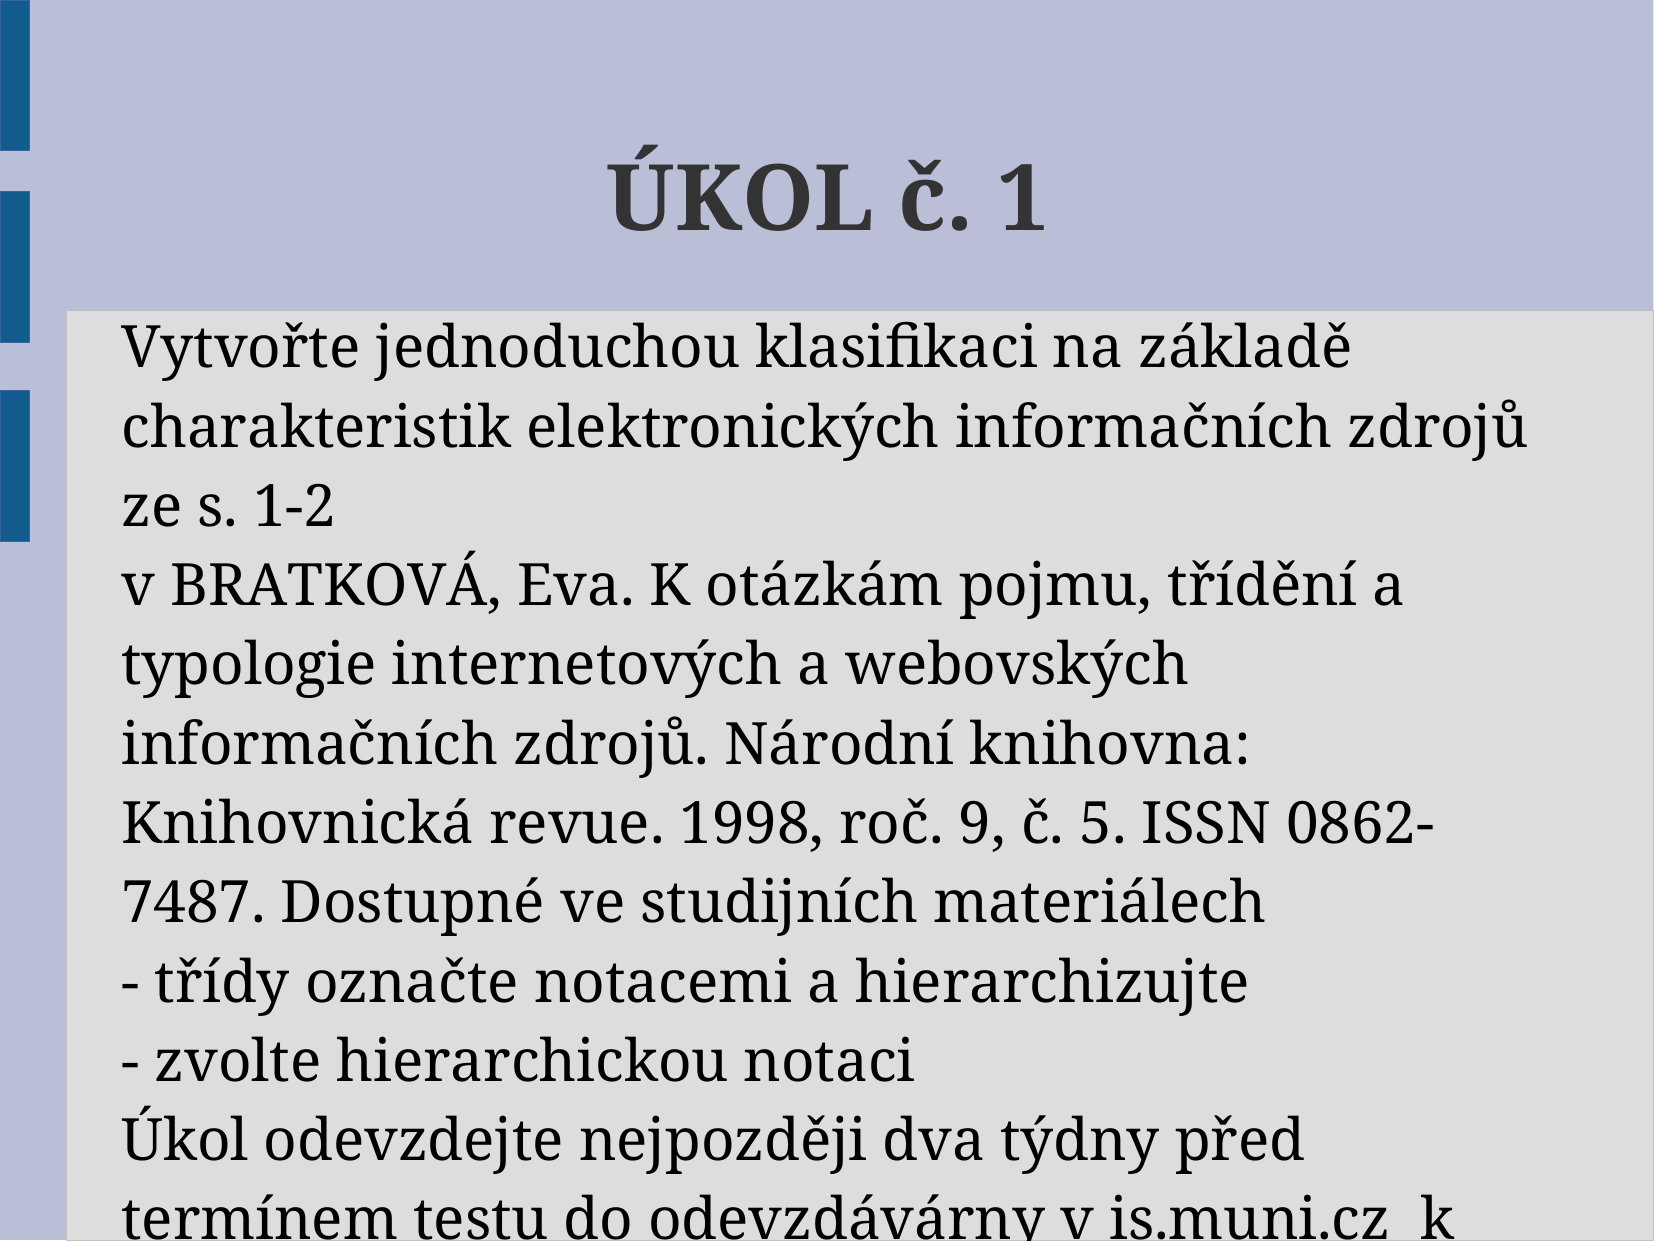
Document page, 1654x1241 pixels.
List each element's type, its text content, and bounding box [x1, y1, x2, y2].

title ÚKOL č. 1 [121, 98, 1534, 291]
list Vytvořte jednoduchou klasifikaci na základě charakteristik elektronických informačních zdrojů ze s. 1-2 v BRATKOVÁ, Eva. K otázkám pojmu, třídění a typologie internetových a webovských informačních zdrojů. Národní knihovna: Knihovnická revue. 1998, roč. 9, č. 5. ISSN 0862-7487. Dostupné ve studijních materiálech - třídy označte notacemi a hierarchizujte - zvolte hierarchickou notaci Úkol odevzdejte nejpozději dva týdny před termínem testu do odevzdávárny v is.muni.cz k předmětu Selekční jazyky do složky úkol 1, název dokumentu: jmenoprijmeni_ukol1 [121, 305, 1534, 1231]
